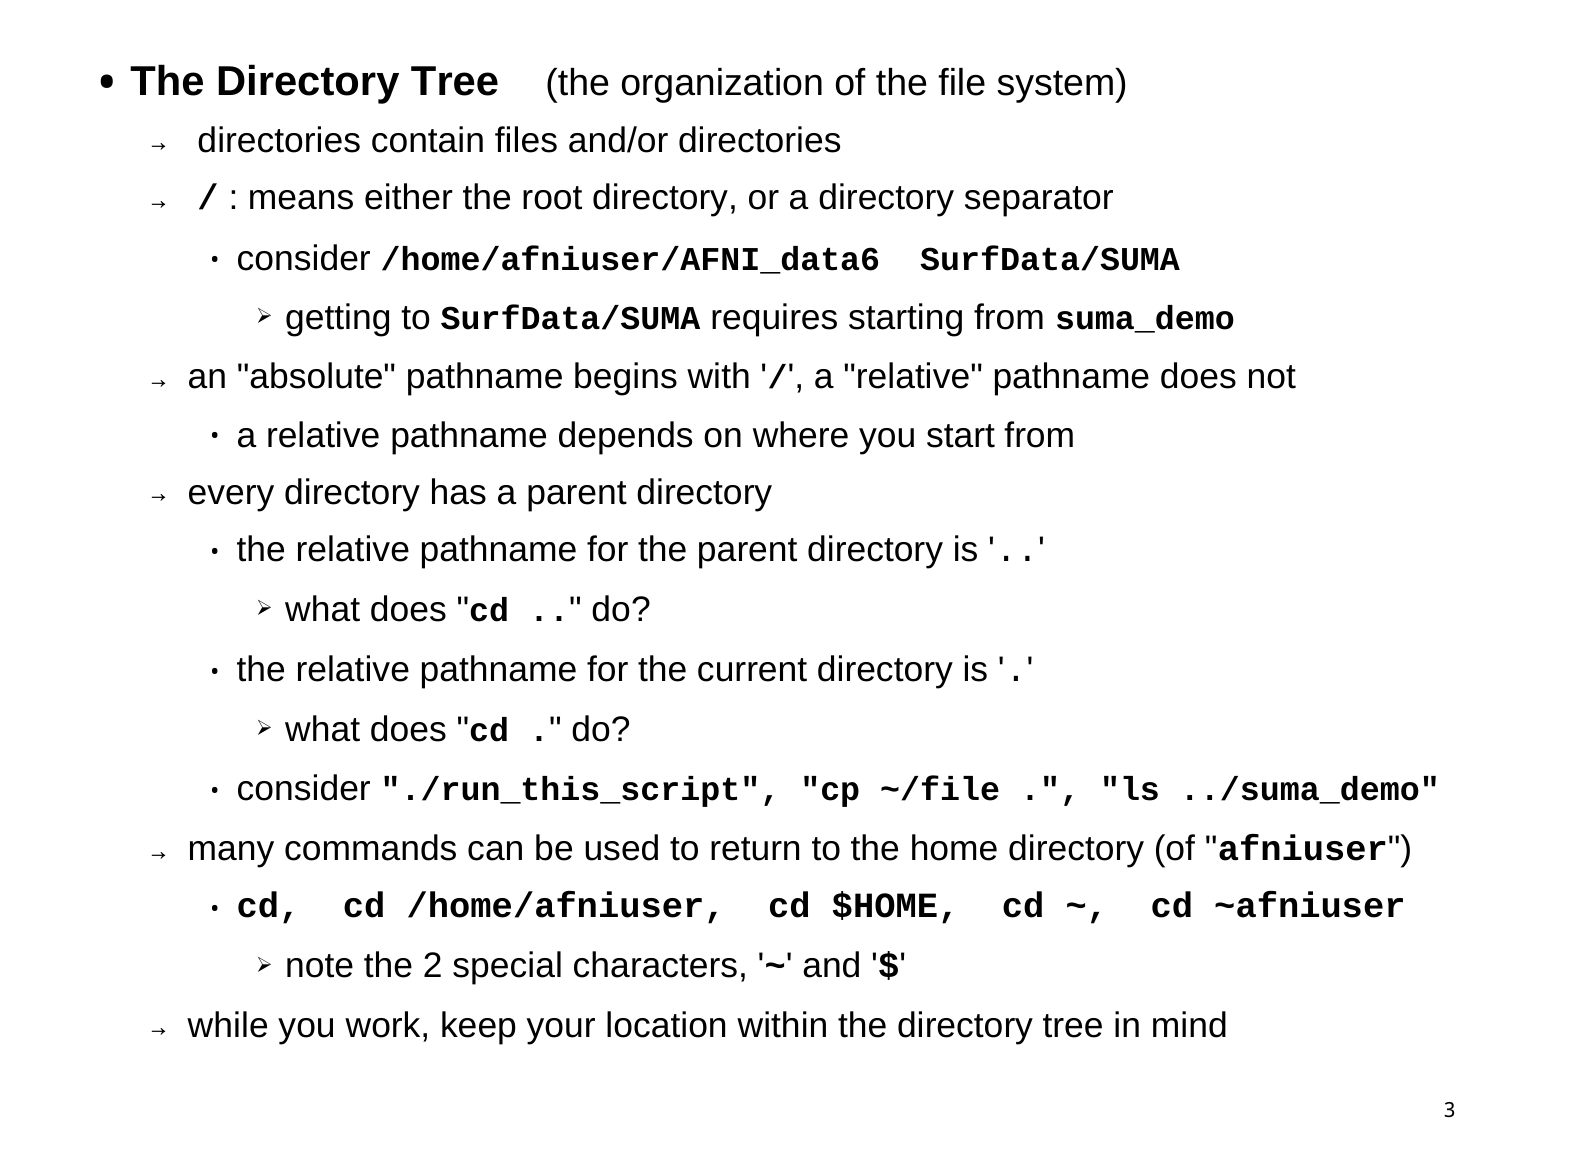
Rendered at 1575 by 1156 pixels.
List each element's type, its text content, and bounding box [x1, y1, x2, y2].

list The Directory Tree (the organization of the file system) directories contain files and/or directories / : means either the root directory, or a directory separator consider /home/afniuser/AFNI_data6 SurfData/SUMA getting to SurfData/SUMA requires starting from suma_demo an "absolute" pathname begins with '/', a "relative" pathname does not a relative pathname depends on where you start from every directory has a parent directory the relative pathname for the parent directory is '..' what does "cd .." do? the relative pathname for the current directory is '.' what does "cd ." do? consider "./run_this_script", "cp ~/file .", "ls ../suma_demo" many commands can be used to return to the home directory (of "afniuser") cd, cd /home/afniuser, cd $HOME, cd ~, cd ~afniuser note the 2 special characters, '~' and '$' while you work, keep your location within the directory tree in mind [75, 40, 1550, 1126]
